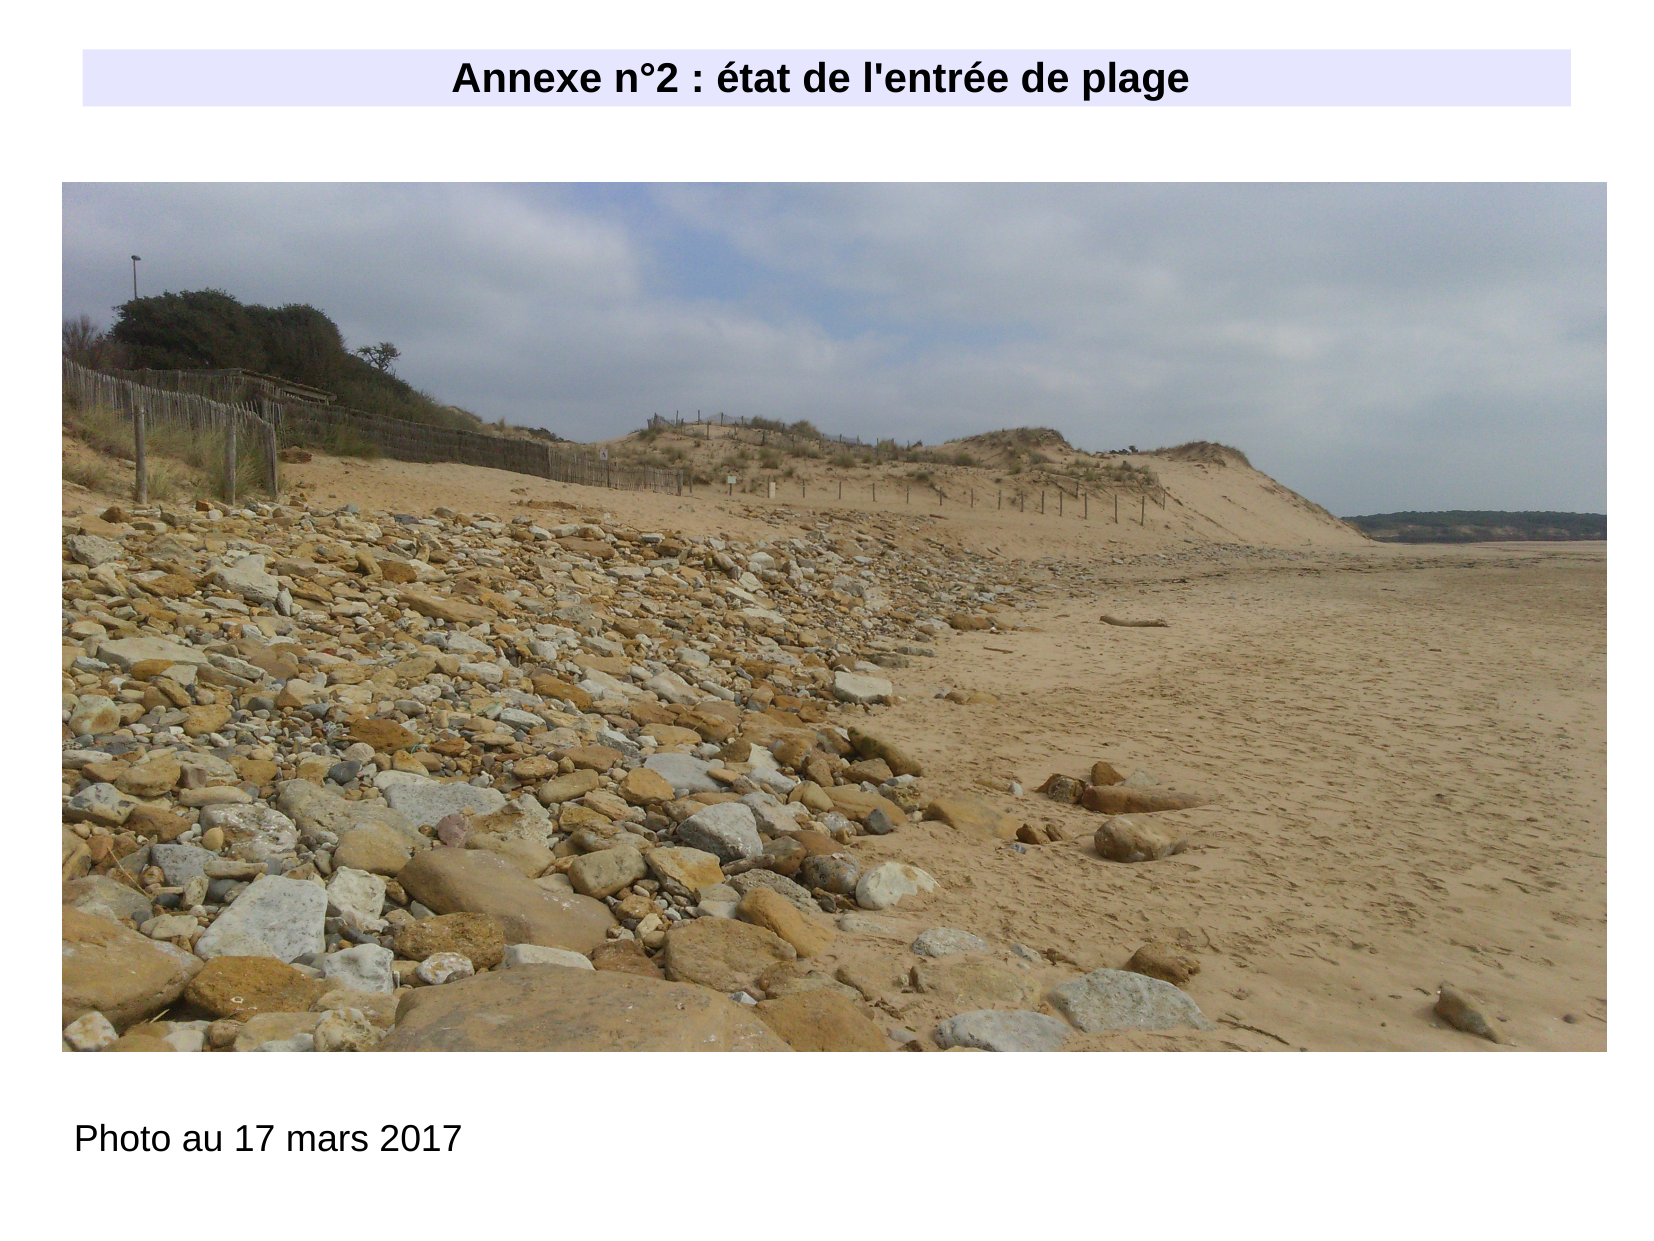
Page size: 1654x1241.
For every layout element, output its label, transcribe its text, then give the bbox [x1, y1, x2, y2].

picture [62, 182, 1607, 1052]
title Annexe n°2 : état de l'entrée de plage [82, 49, 1571, 107]
text_box Photo au 17 mars 2017 [59, 1110, 1359, 1168]
